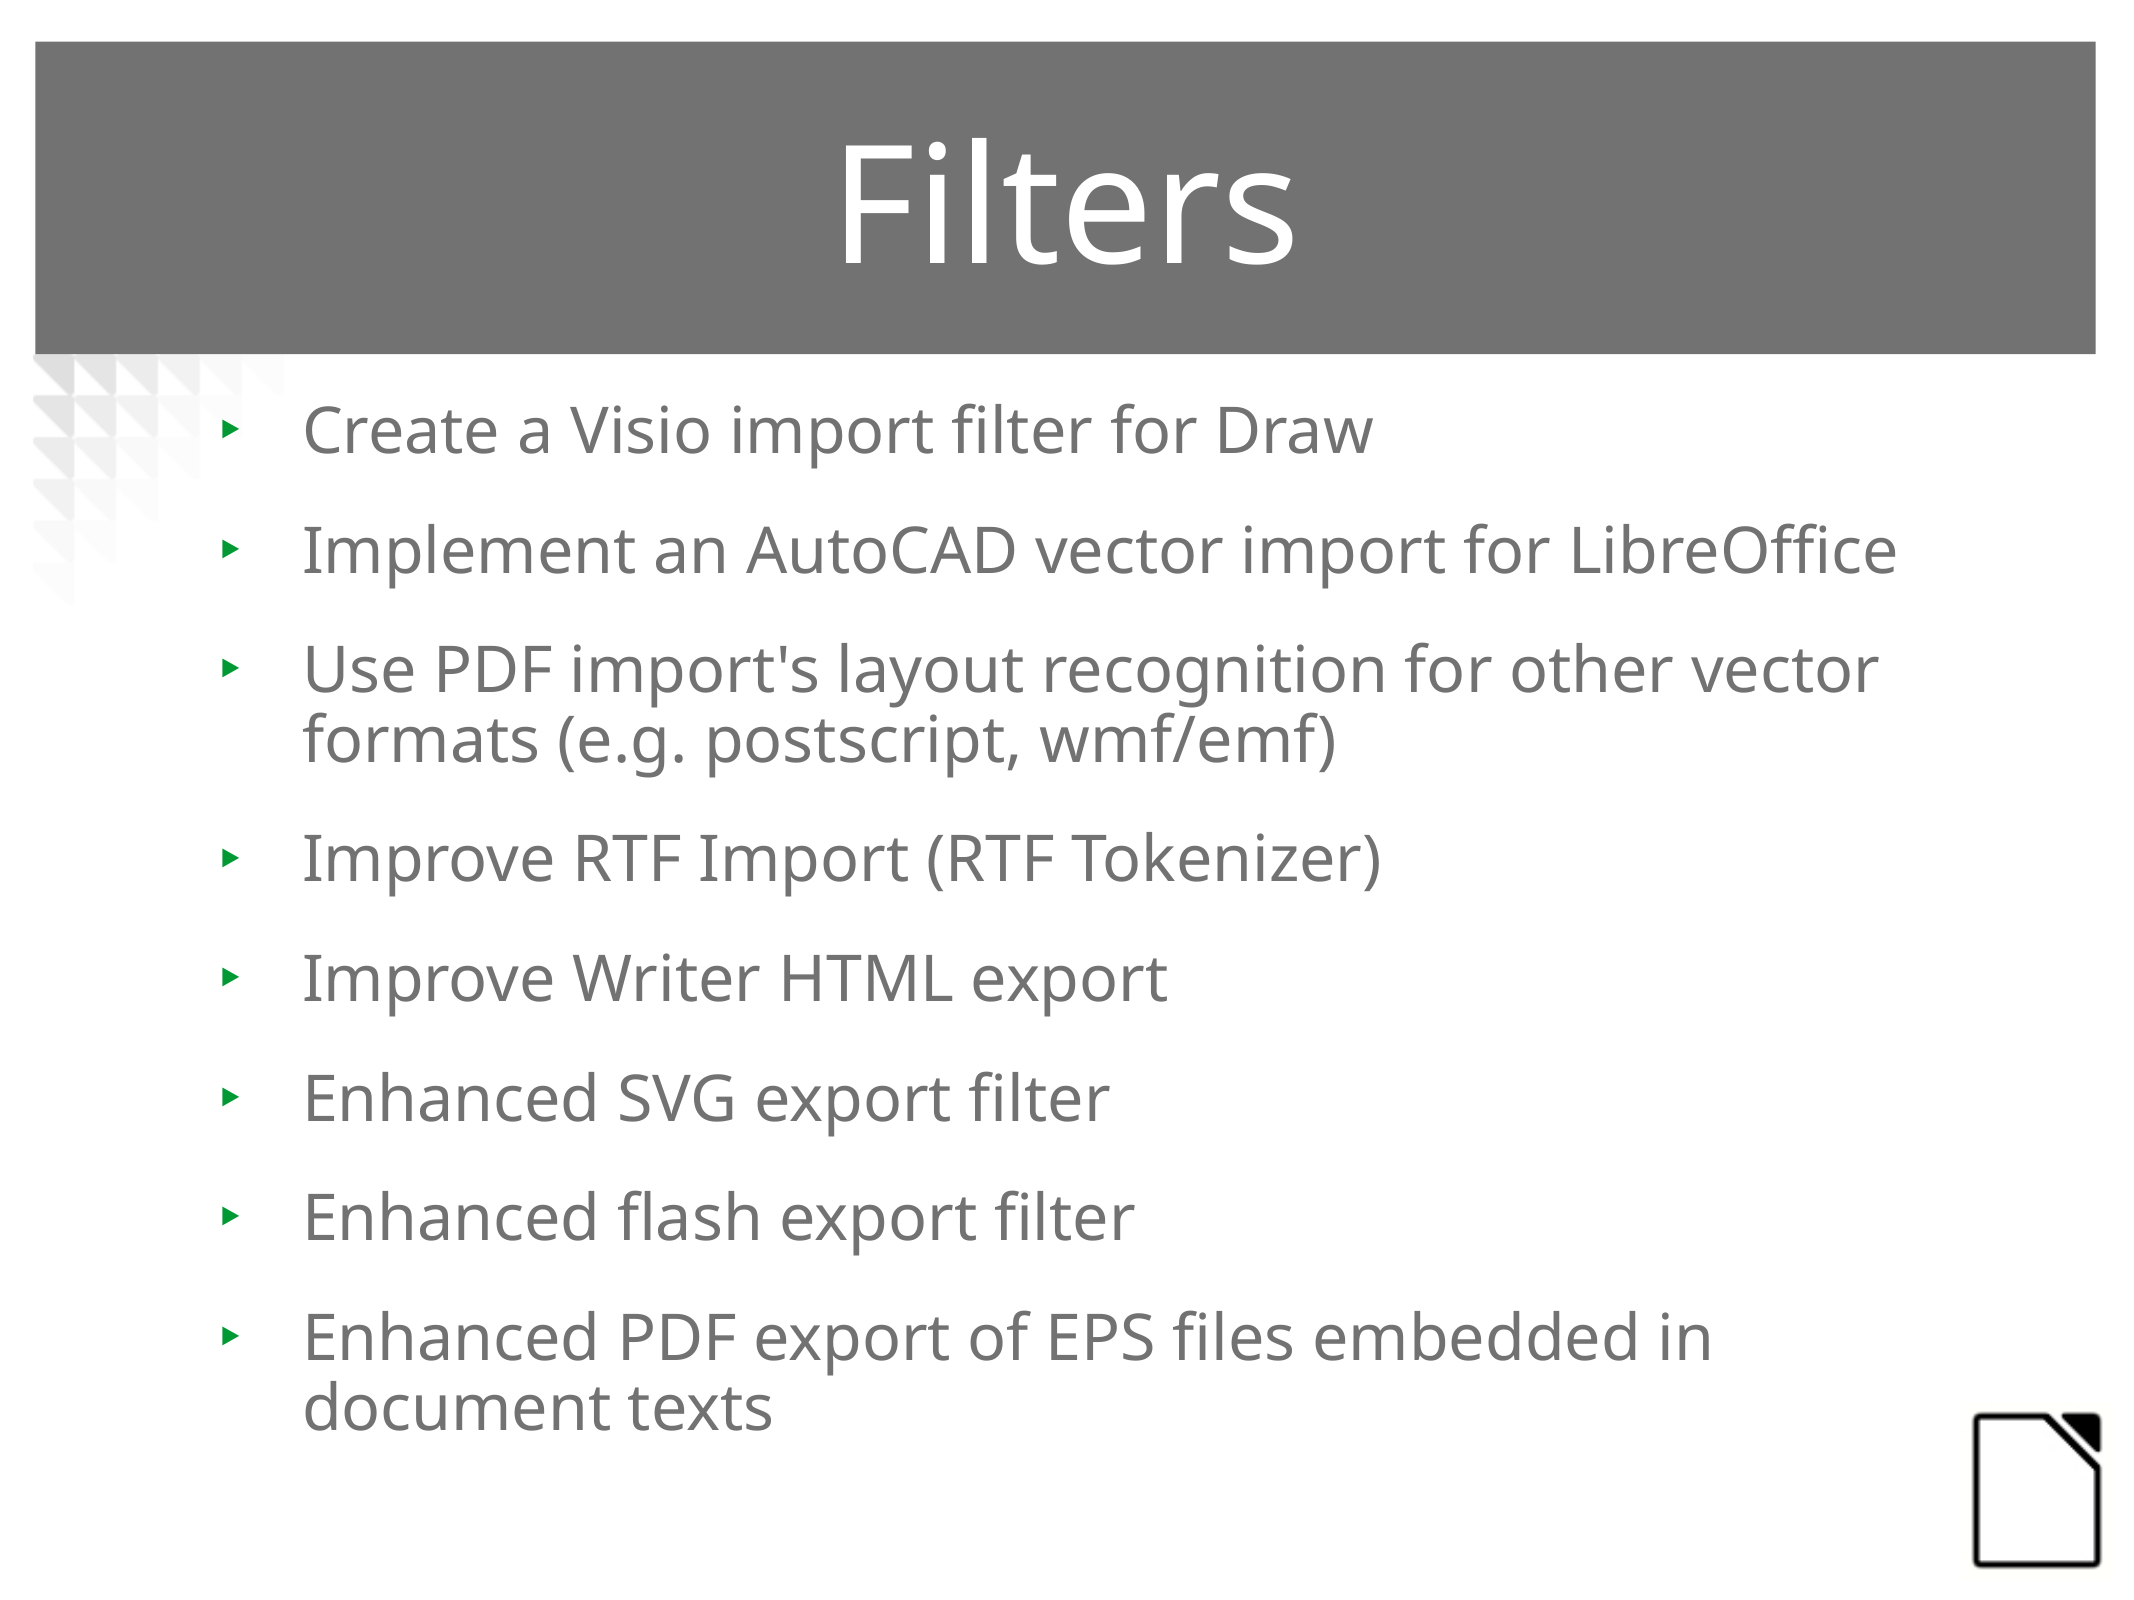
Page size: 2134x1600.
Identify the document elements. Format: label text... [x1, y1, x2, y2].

title Filters [35, 41, 2096, 355]
picture [33, 354, 284, 605]
picture [1962, 1402, 2113, 1580]
list Create a Visio import filter for Draw Implement an AutoCAD vector import for LibreOffice Use PDF import's layout recognition for other vector formats (e.g. postscript, wmf/emf) Improve RTF Import (RTF Tokenizer) Improve Writer HTML export Enhanced SVG export filter Enhanced flash export filter Enhanced PDF export of EPS files embedded in document texts [208, 375, 1925, 1467]
